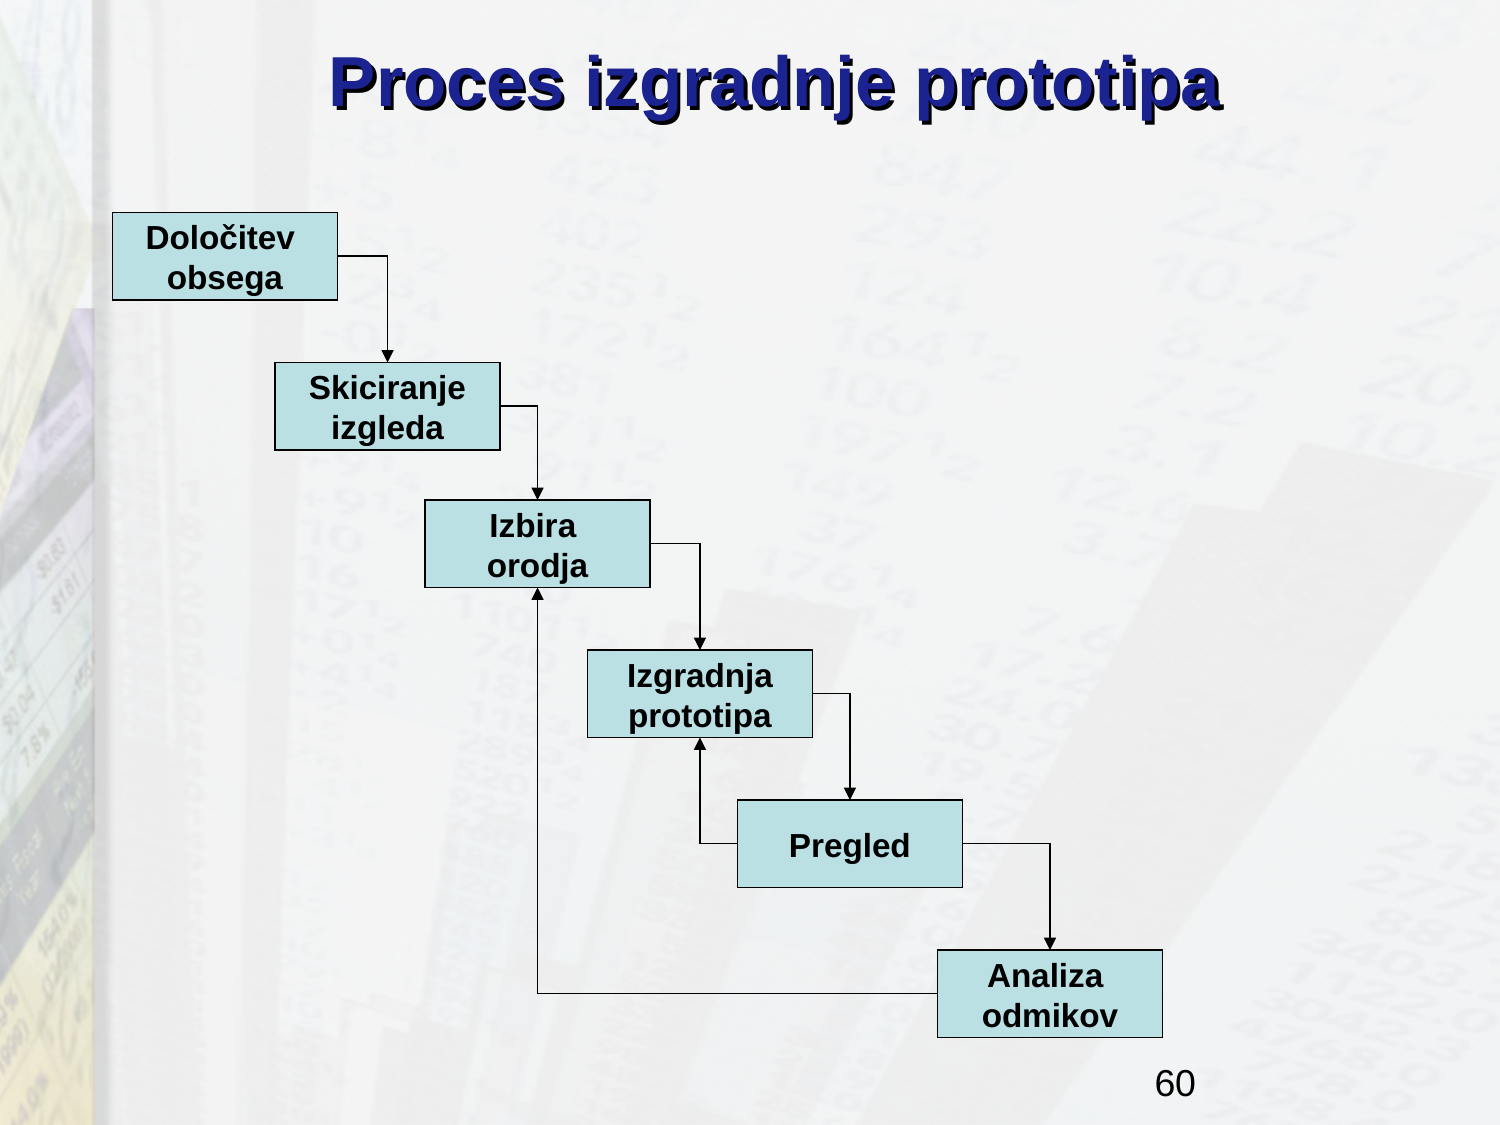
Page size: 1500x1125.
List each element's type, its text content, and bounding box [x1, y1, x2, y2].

text_box Izbira orodja [425, 499, 651, 588]
text_box Določitev obsega [112, 212, 338, 300]
text_box Skiciranje izgleda [275, 362, 501, 451]
text_box Analiza odmikov [937, 949, 1163, 1038]
text_box Izgradnja prototipa [587, 649, 813, 738]
text_box Pregled [737, 799, 963, 888]
title Proces izgradnje prototipa [100, 7, 1451, 150]
picture [0, 0, 1500, 1125]
